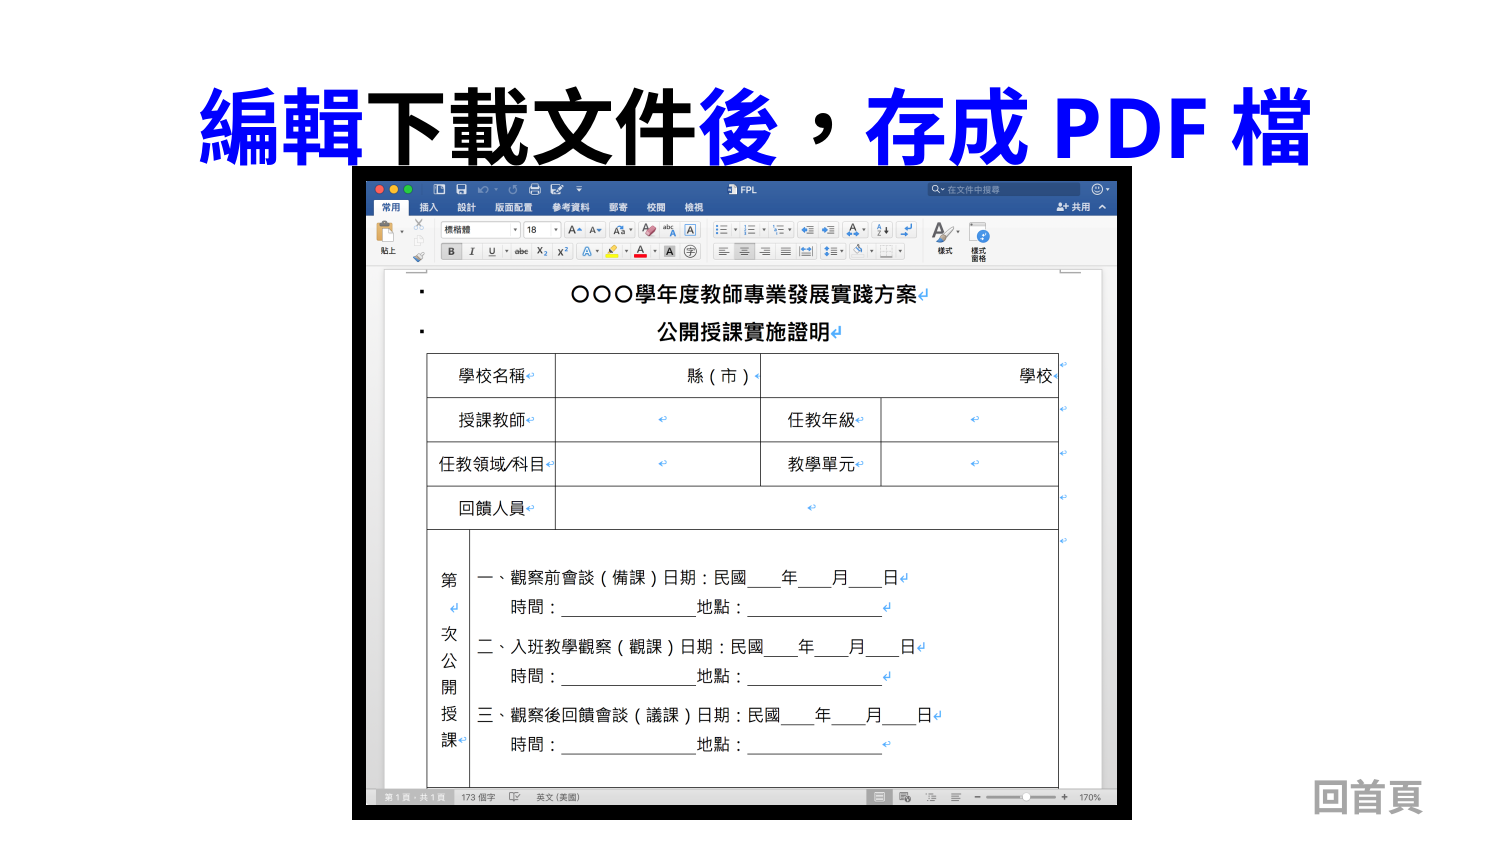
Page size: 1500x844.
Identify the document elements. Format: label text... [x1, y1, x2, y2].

picture [366, 180, 1118, 805]
title 編輯下載文件後，存成PDF檔 [64, 68, 1447, 148]
